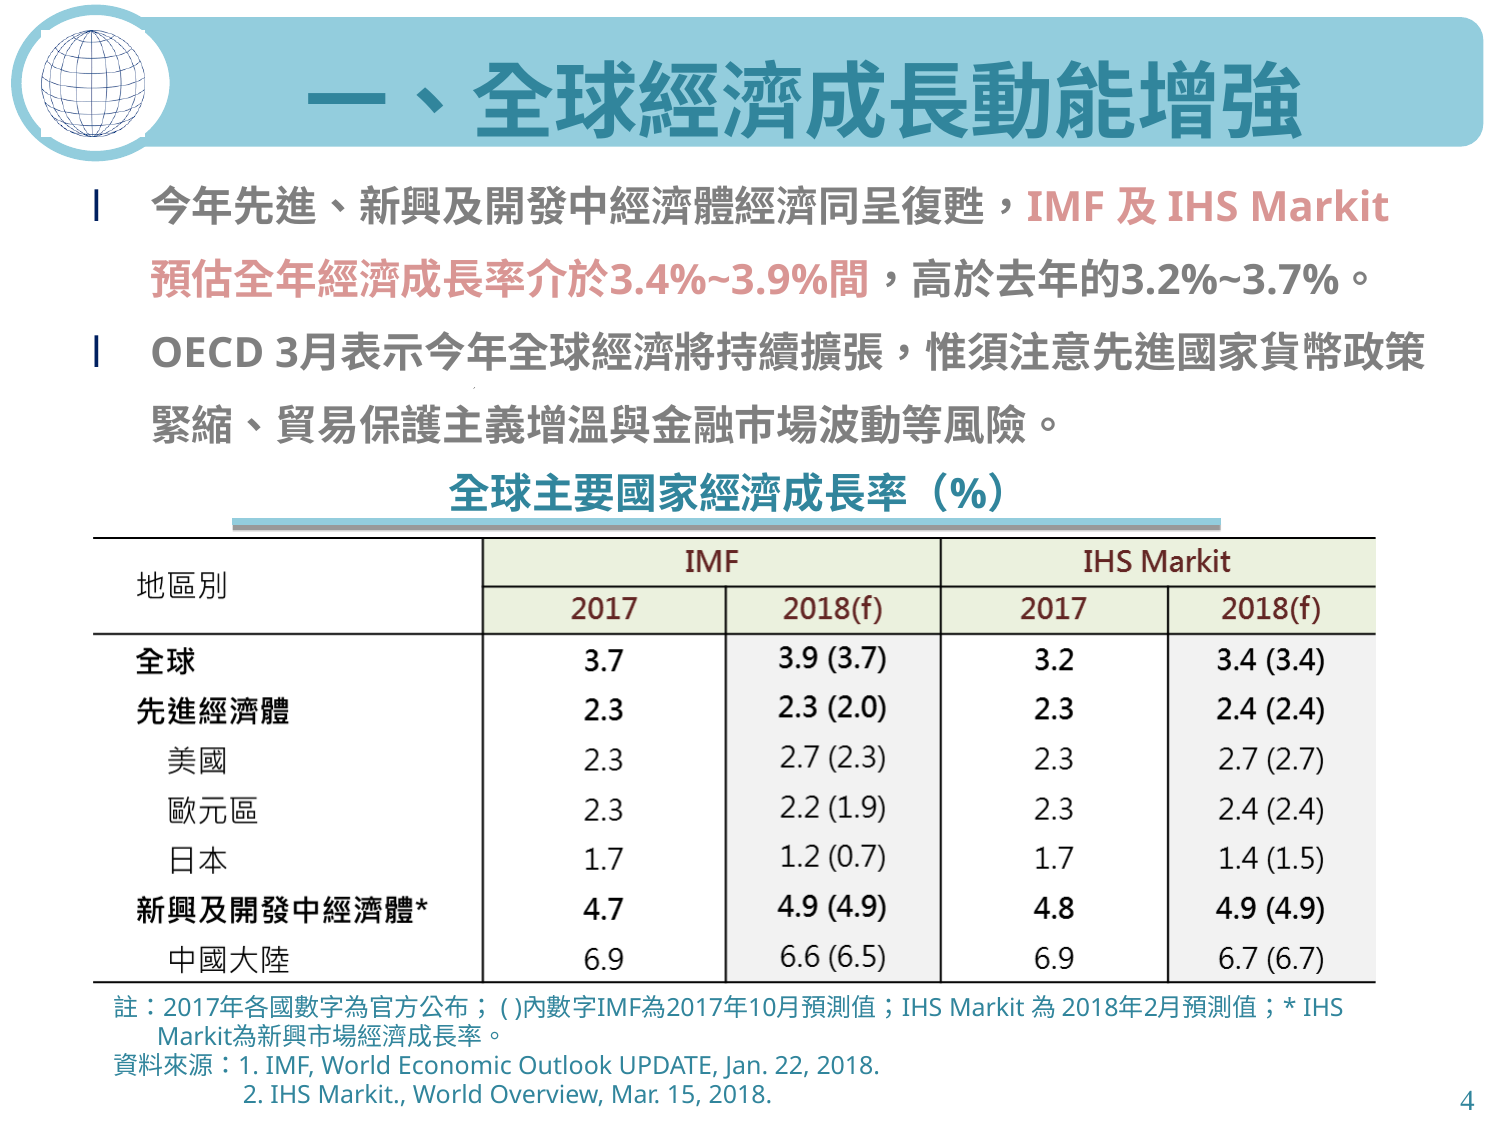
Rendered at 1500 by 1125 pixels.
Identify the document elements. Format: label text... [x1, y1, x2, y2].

picture [41, 30, 145, 137]
text_box 今年先進、新興及開發中經濟體經濟同呈復甦，IMF 及 IHS Markit 預估全年經濟成長率介於3.4%~3.9%間，高於去年的3.2%~3.7%。 OECD 3月表示今年全球經濟將持續擴張，惟須注意先進國家貨幣政策 緊縮、貿易保護主義增溫與金融巿場波動等風險。 [53, 163, 1447, 459]
text_box 註：2017年各國數字為官方公布； ( )內數字IMF為2017年10月預測值；IHS Markit 為 2018年2月預測值；* IHS Markit為新興市場經濟成長率。 資料來源：1. IMF, World Economic Outlook UPDATE, Jan. 22, 2018. 2. IHS Markit., World Overview, Mar. 15, 2018. [98, 984, 1389, 1118]
title 一、全球經濟成長動能增強 [151, 40, 1458, 133]
picture [93, 534, 1376, 997]
text_box 全球主要國家經濟成長率（%） [160, 458, 1327, 525]
